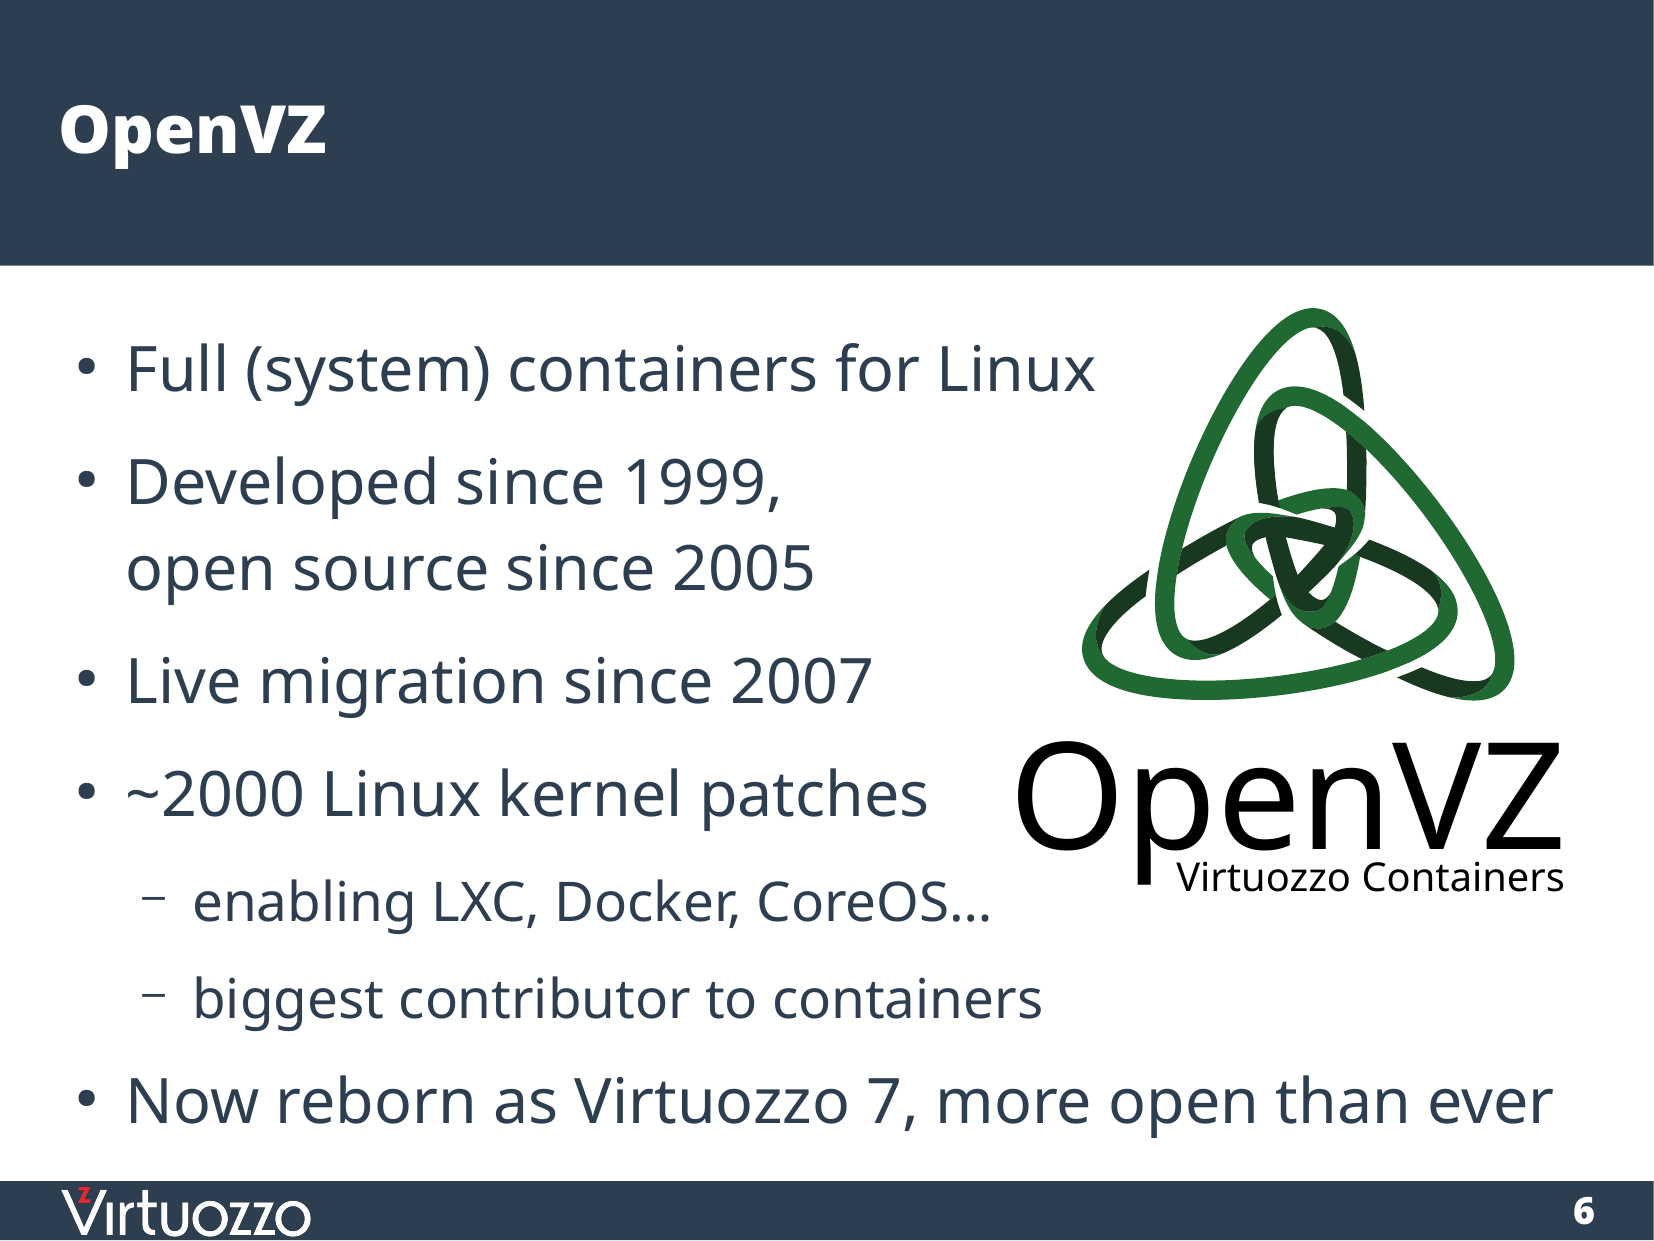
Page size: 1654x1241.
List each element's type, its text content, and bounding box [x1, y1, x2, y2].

list Full (system) containers for Linux Developed since 1999, open source since 2005 Live migration since 2007 ~2000 Linux kernel patches enabling LXC, Docker, CoreOS… biggest contributor to containers Now reborn as Virtuozzo 7, more open than ever [59, 324, 1595, 1152]
picture [990, 300, 1607, 917]
title OpenVZ [59, 49, 1595, 207]
picture [47, 1171, 325, 1241]
